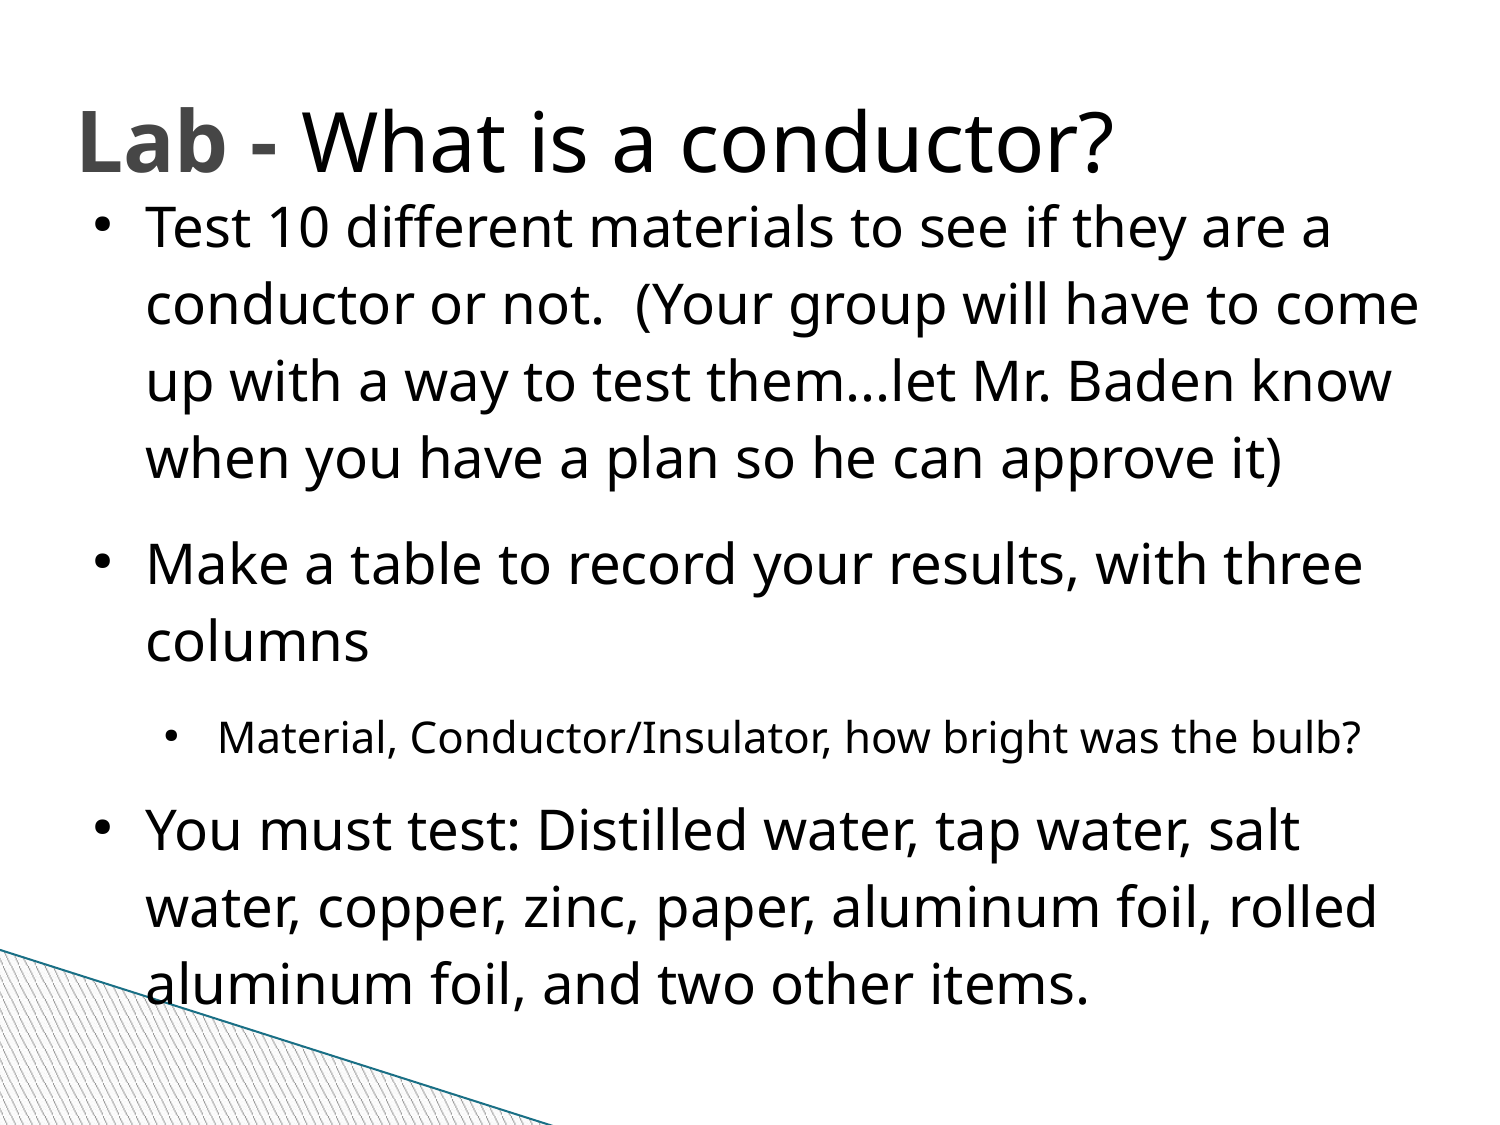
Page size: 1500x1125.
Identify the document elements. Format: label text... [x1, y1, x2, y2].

picture [0, 952, 75, 1125]
title Lab - What is a conductor? [75, 45, 1425, 187]
list Test 10 different materials to see if they are a conductor or not. (Your group will have to come up with a way to test them...let Mr. Baden know when you have a plan so he can approve it) Make a table to record your results, with three columns Material, Conductor/Insulator, how bright was the bulb? You must test: Distilled water, tap water, salt water, copper, zinc, paper, aluminum foil, rolled aluminum foil, and two other items. [75, 187, 1426, 1125]
